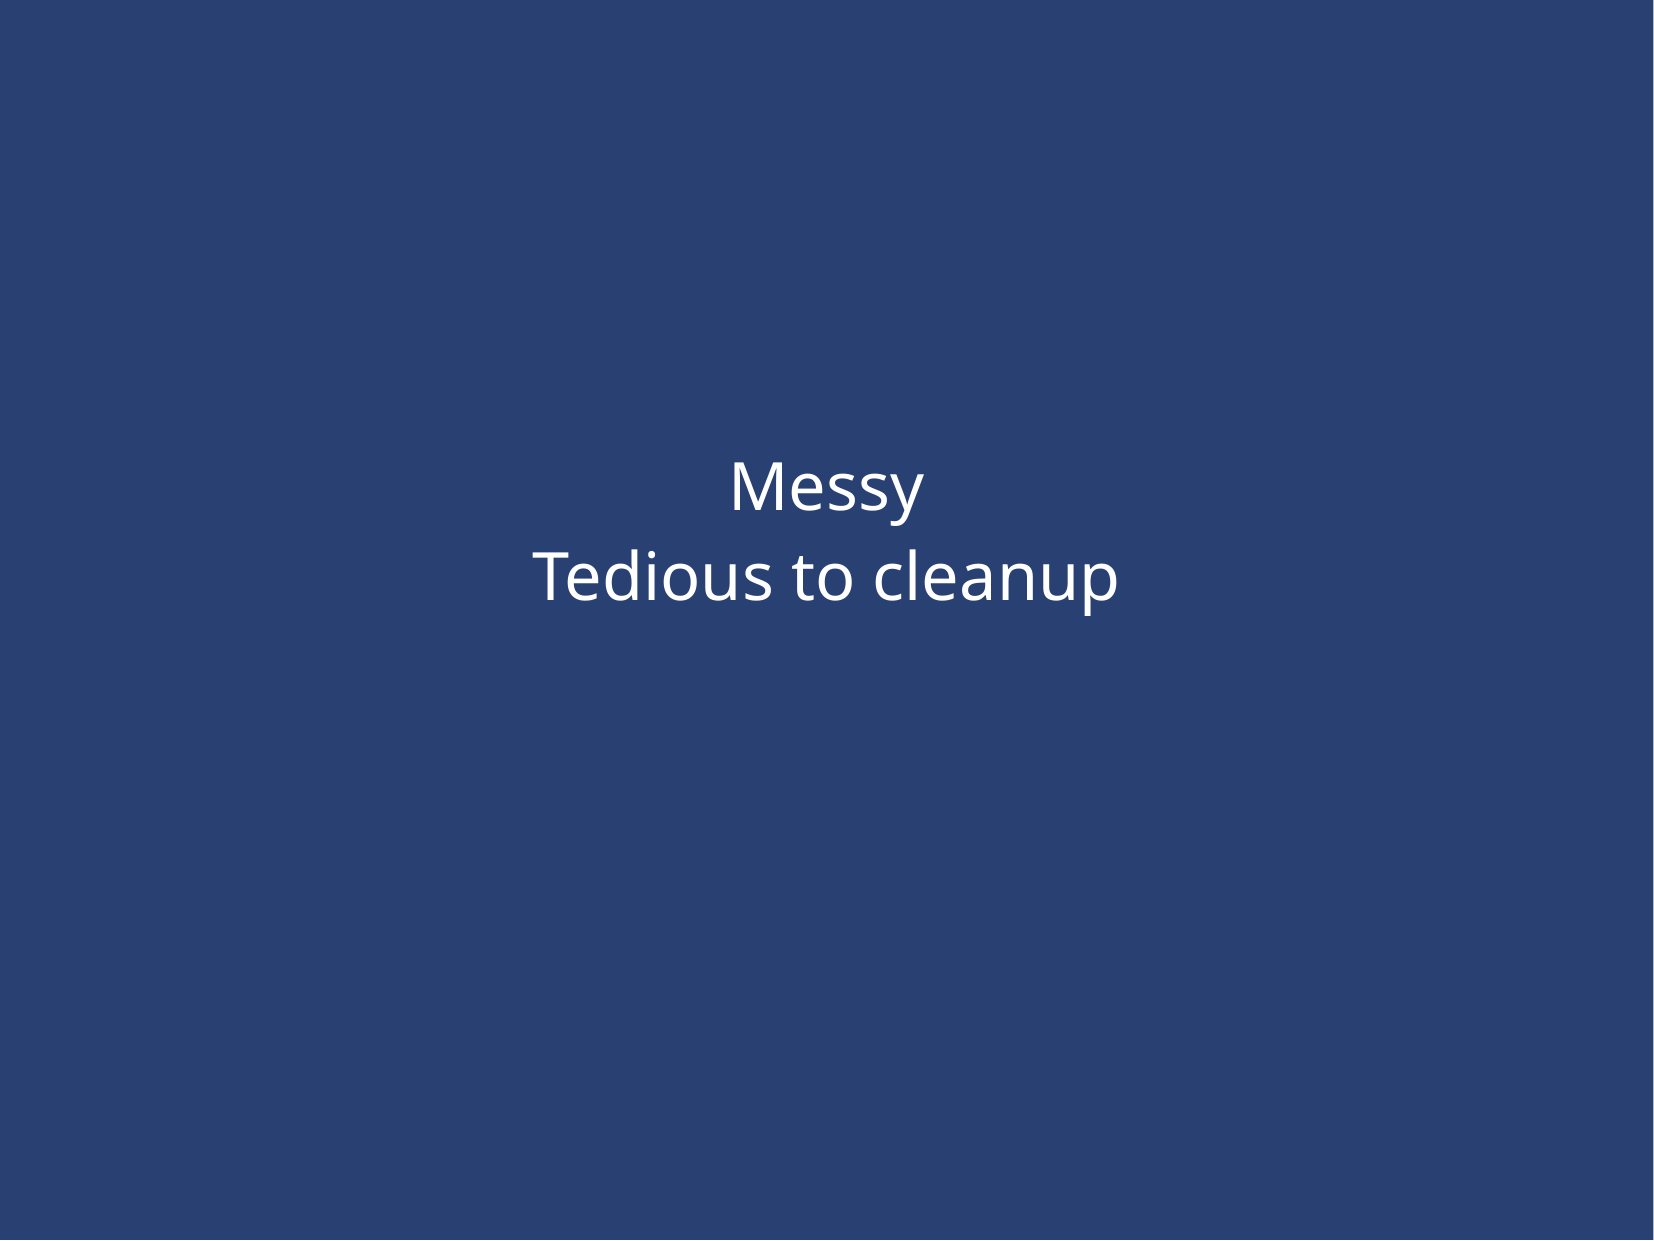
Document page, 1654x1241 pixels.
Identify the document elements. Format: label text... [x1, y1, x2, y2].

subtitle Messy Tedious to cleanup [82, 49, 1571, 1109]
